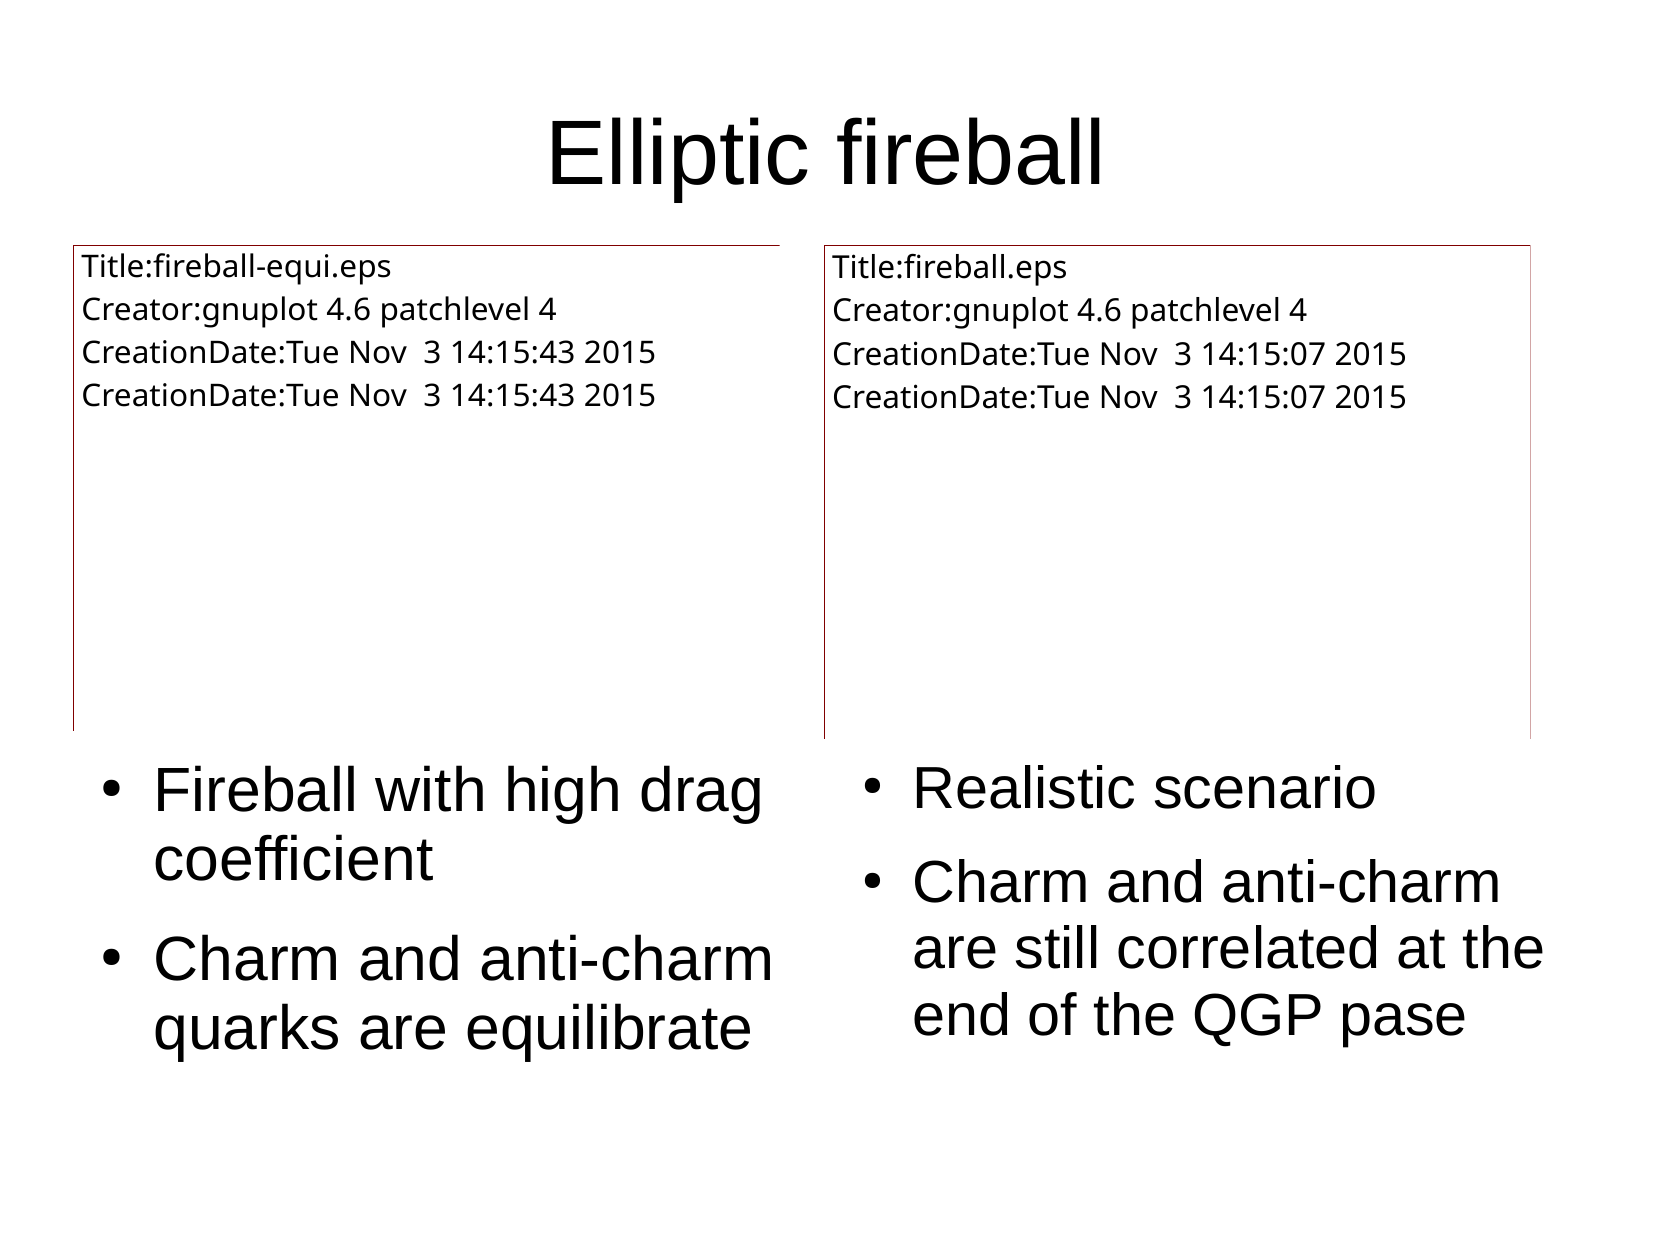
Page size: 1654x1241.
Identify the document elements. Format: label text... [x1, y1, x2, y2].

list Fireball with high drag coefficient Charm and anti-charm quarks are equilibrate [82, 754, 809, 1098]
picture [821, 242, 1531, 739]
list Realistic scenario Charm and anti-charm are still correlated at the end of the QGP pase [845, 754, 1572, 1098]
title Elliptic fireball [82, 49, 1571, 257]
picture [71, 242, 780, 731]
